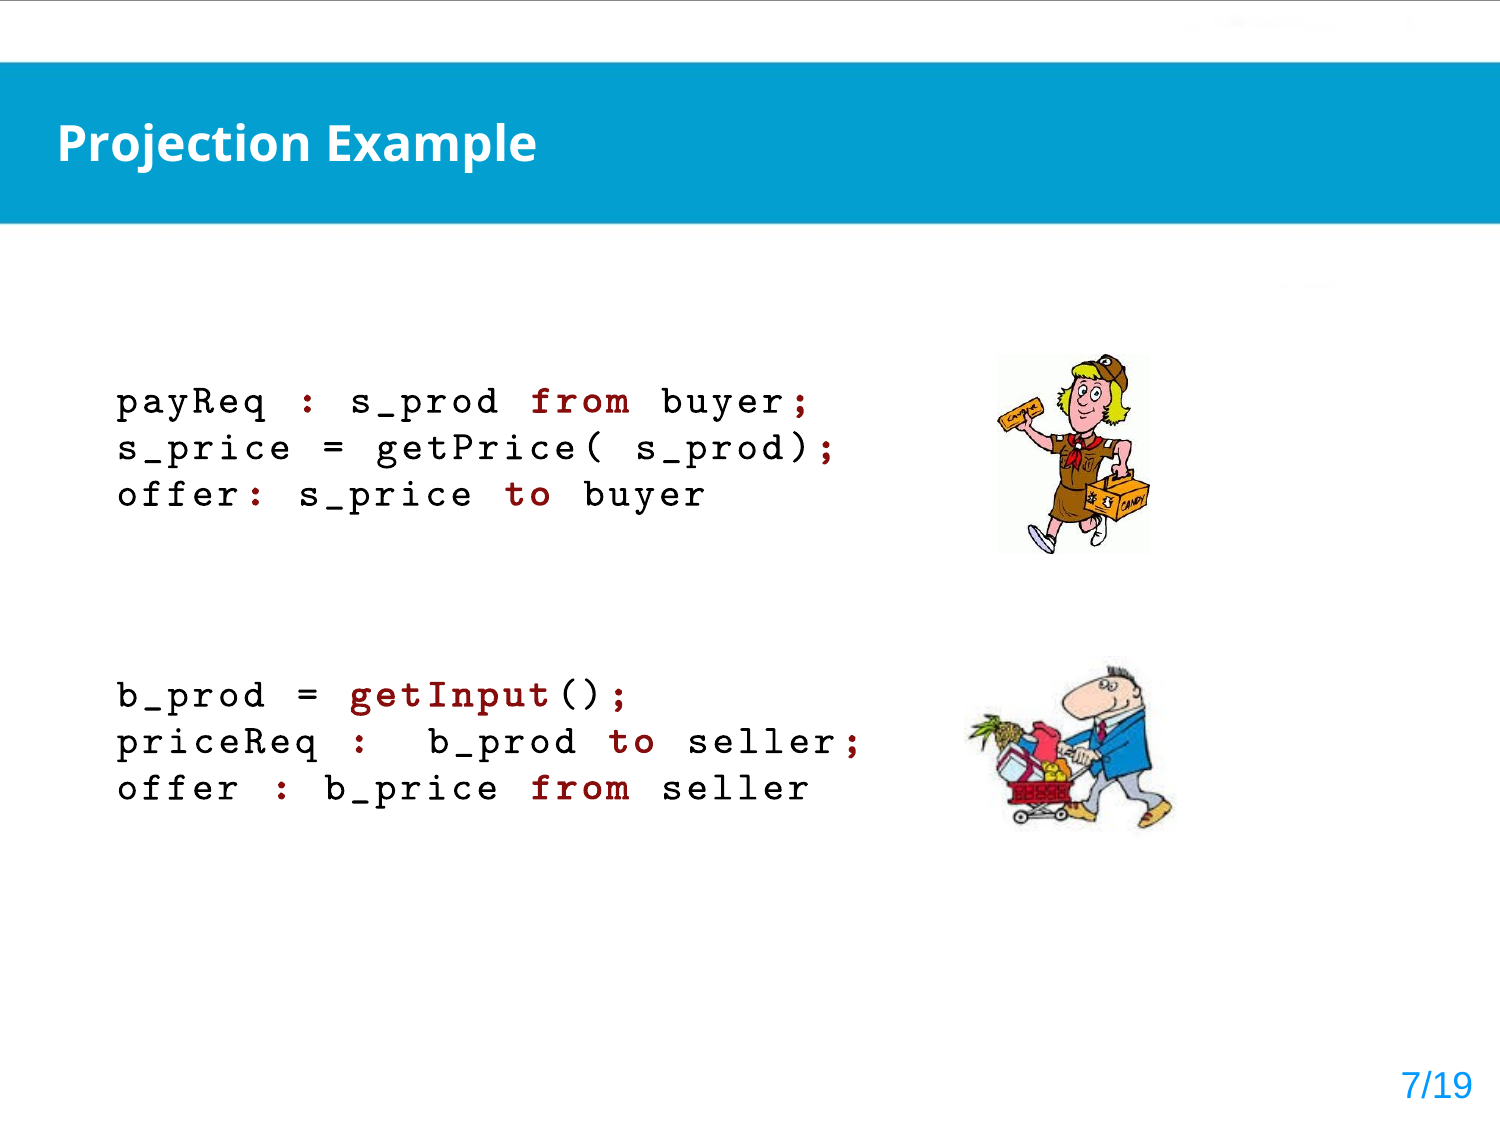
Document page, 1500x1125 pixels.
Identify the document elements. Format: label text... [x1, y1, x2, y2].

picture [0, 223, 1500, 1125]
text_box [116, 678, 864, 809]
text_box [116, 387, 838, 516]
picture [0, 0, 1500, 63]
list Projection Example [0, 61, 1267, 222]
